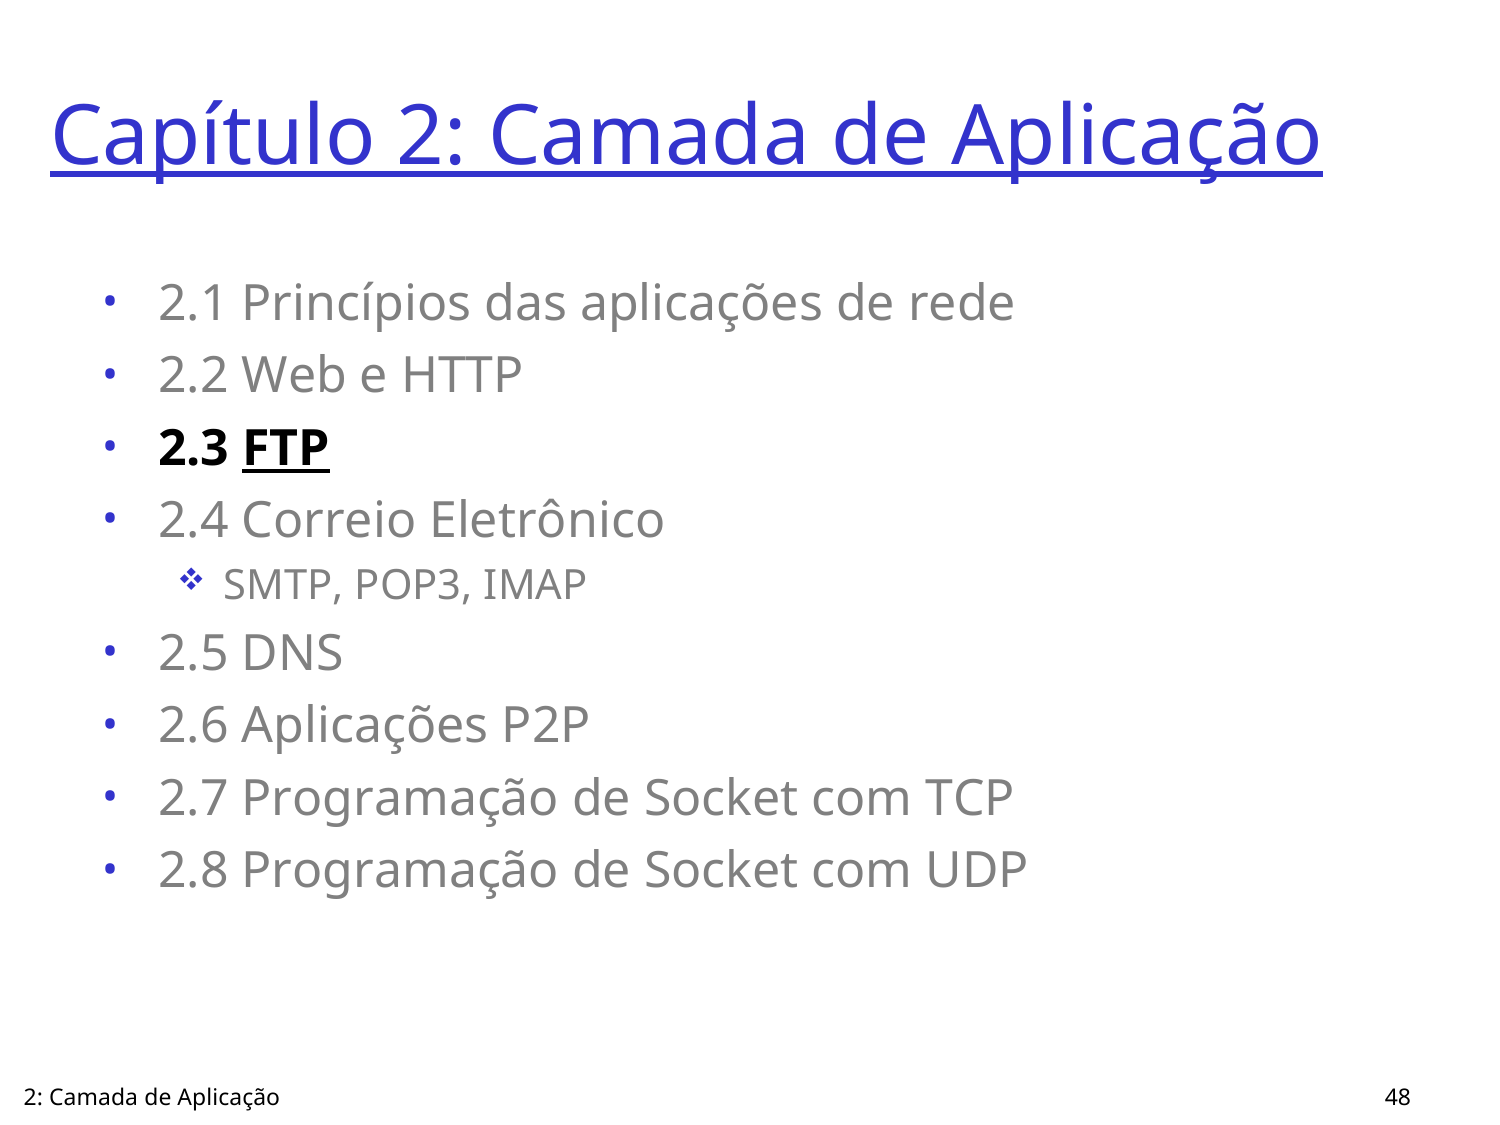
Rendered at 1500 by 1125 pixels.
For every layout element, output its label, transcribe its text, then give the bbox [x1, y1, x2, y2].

list 2.1 Princípios das aplicações de rede 2.2 Web e HTTP 2.3 FTP 2.4 Correio Eletrônico SMTP, POP3, IMAP 2.5 DNS 2.6 Aplicações P2P 2.7 Programação de Socket com TCP 2.8 Programação de Socket com UDP [87, 262, 1443, 1026]
title Capítulo 2: Camada de Aplicação [35, 37, 1489, 225]
